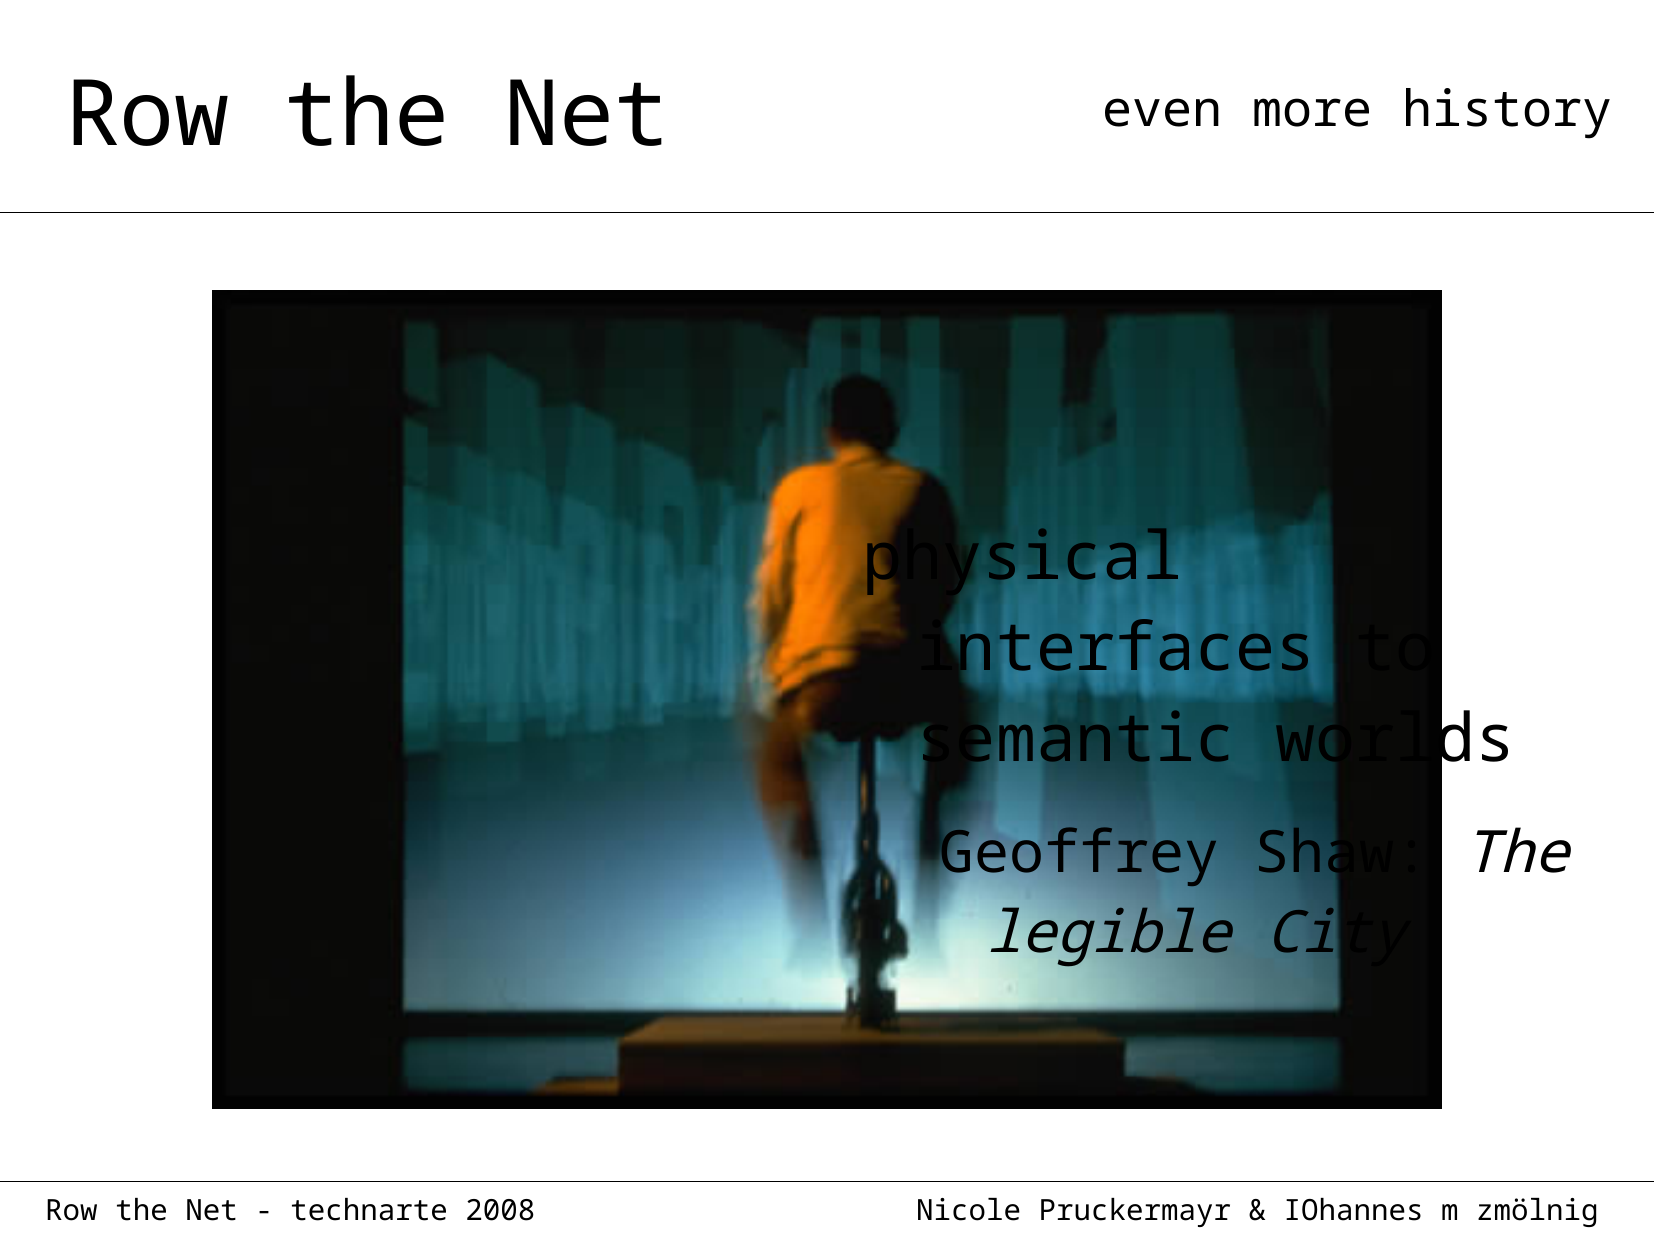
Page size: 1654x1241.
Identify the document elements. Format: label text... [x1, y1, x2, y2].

title even more history [750, 73, 1613, 142]
picture [82, 290, 1442, 1109]
list physical interfaces to semantic worlds Geoffrey Shaw: The legible City [845, 508, 1572, 946]
